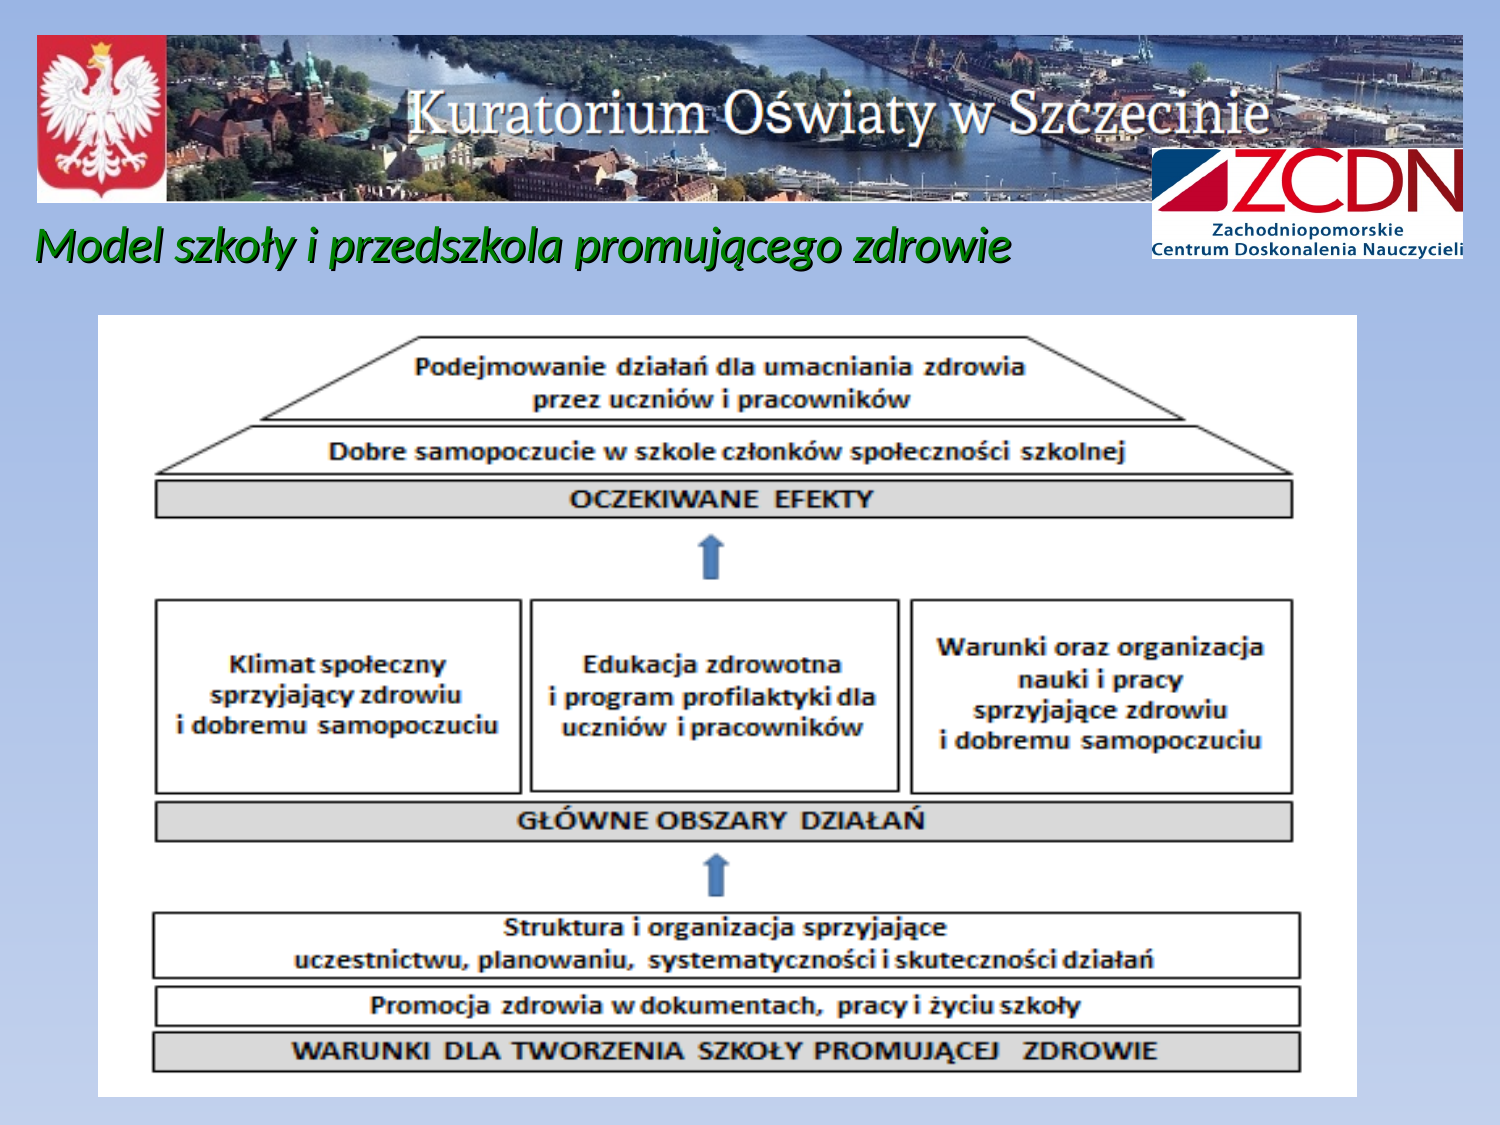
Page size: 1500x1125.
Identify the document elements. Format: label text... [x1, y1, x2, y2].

picture [98, 315, 1357, 1097]
picture [37, 35, 1463, 259]
list Model szkoły i przedszkola promującego zdrowie [0, 203, 1046, 291]
